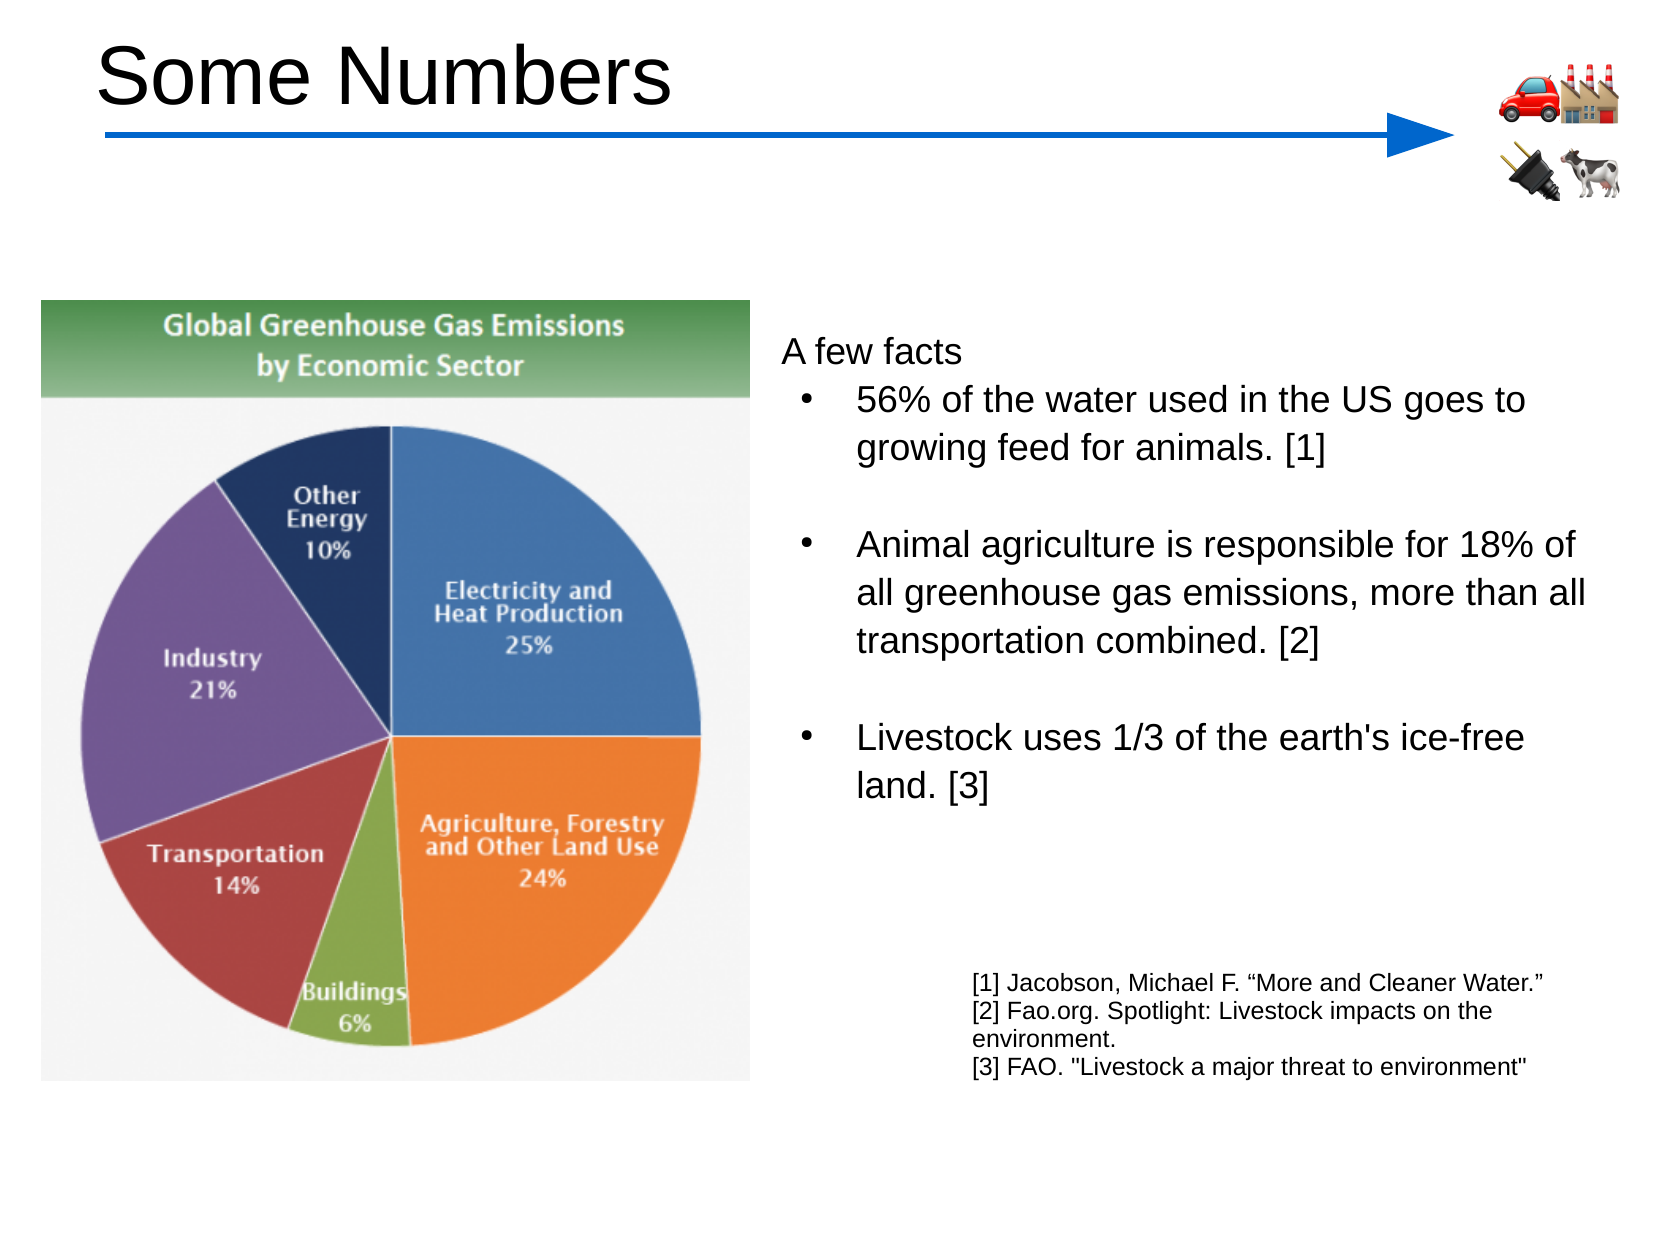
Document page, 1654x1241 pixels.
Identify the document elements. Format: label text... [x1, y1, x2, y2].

text_box Some Numbers [63, 5, 1380, 240]
picture [41, 300, 750, 1081]
picture [1499, 140, 1620, 201]
picture [1499, 63, 1620, 124]
text_box A few facts 56% of the water used in the US goes to growing feed for animals. [1] Animal agriculture is responsible for 18% of all greenhouse gas emissions, more than all transportation combined. [2] Livestock uses 1/3 of the earth's ice-free land. [3] [750, 300, 1635, 825]
text_box [1] Jacobson, Michael F. “More and Cleaner Water.” [2] Fao.org. Spotlight: Livestock impacts on the environment. [3] FAO. "Livestock a major threat to environment" [940, 945, 1620, 1135]
